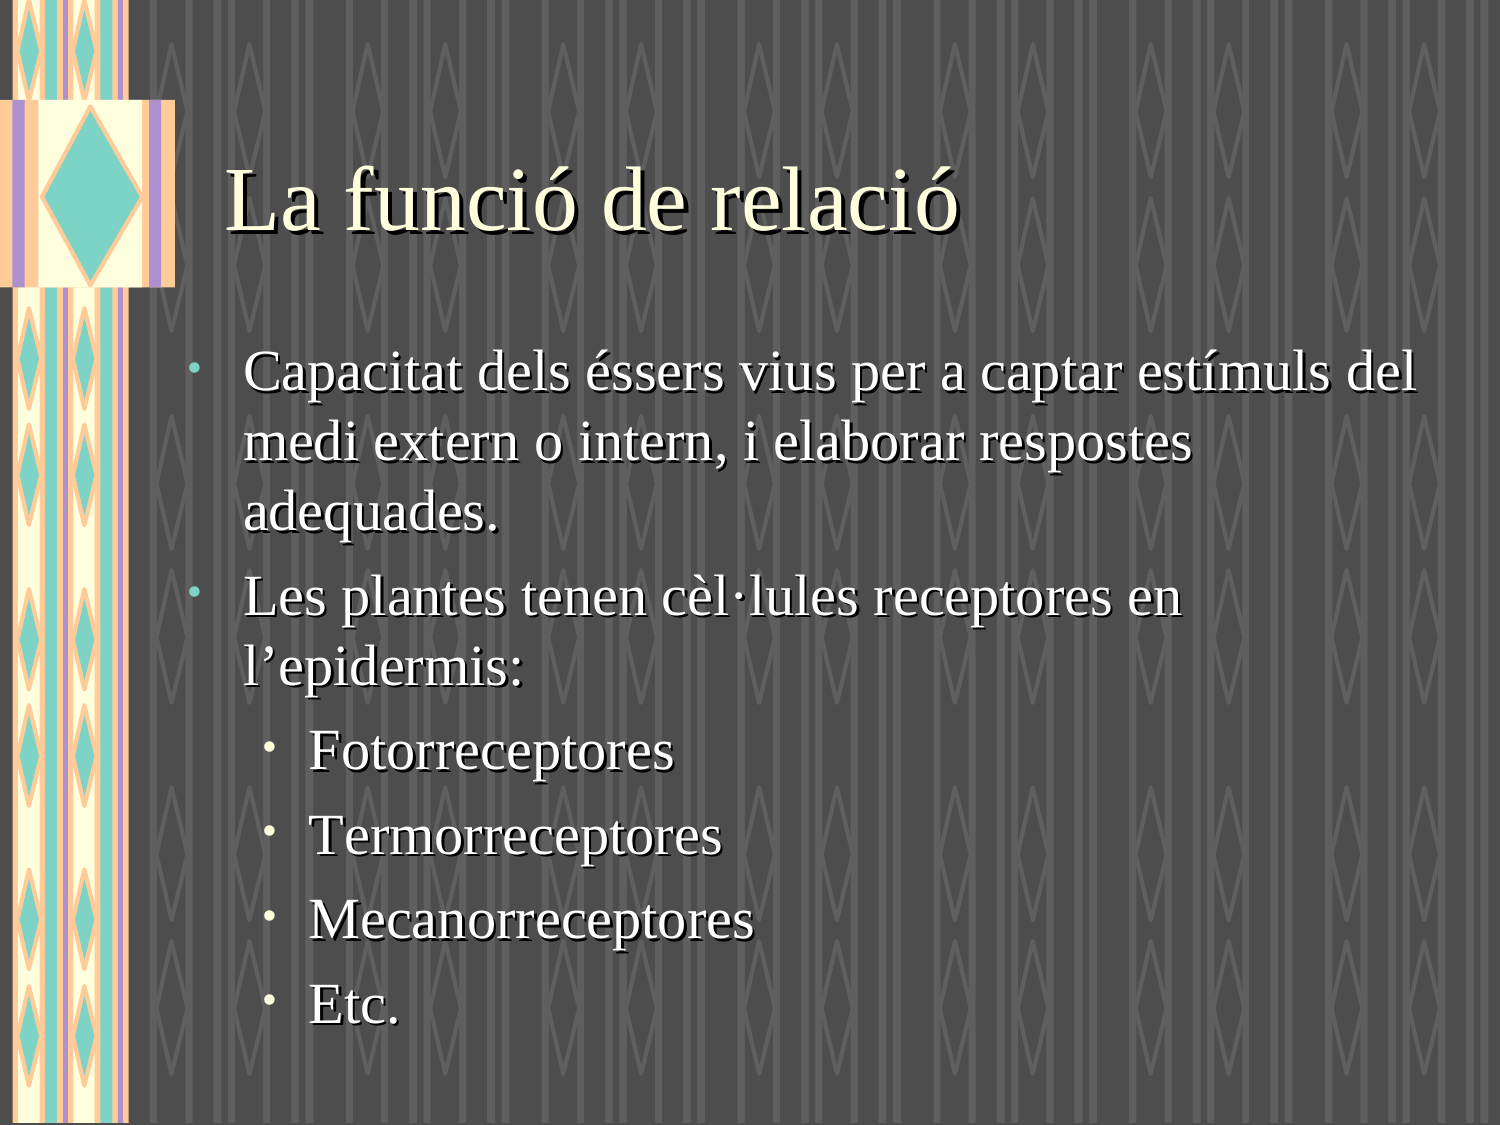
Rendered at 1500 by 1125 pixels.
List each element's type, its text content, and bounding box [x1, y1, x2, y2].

list Capacitat dels éssers vius per a captar estímuls del medi extern o intern, i elaborar respostes adequades. Les plantes tenen cèl·lules receptores en l’epidermis: Fotorreceptores Termorreceptores Mecanorreceptores Etc. [171, 324, 1447, 1043]
title La funció de relació [209, 99, 1485, 288]
